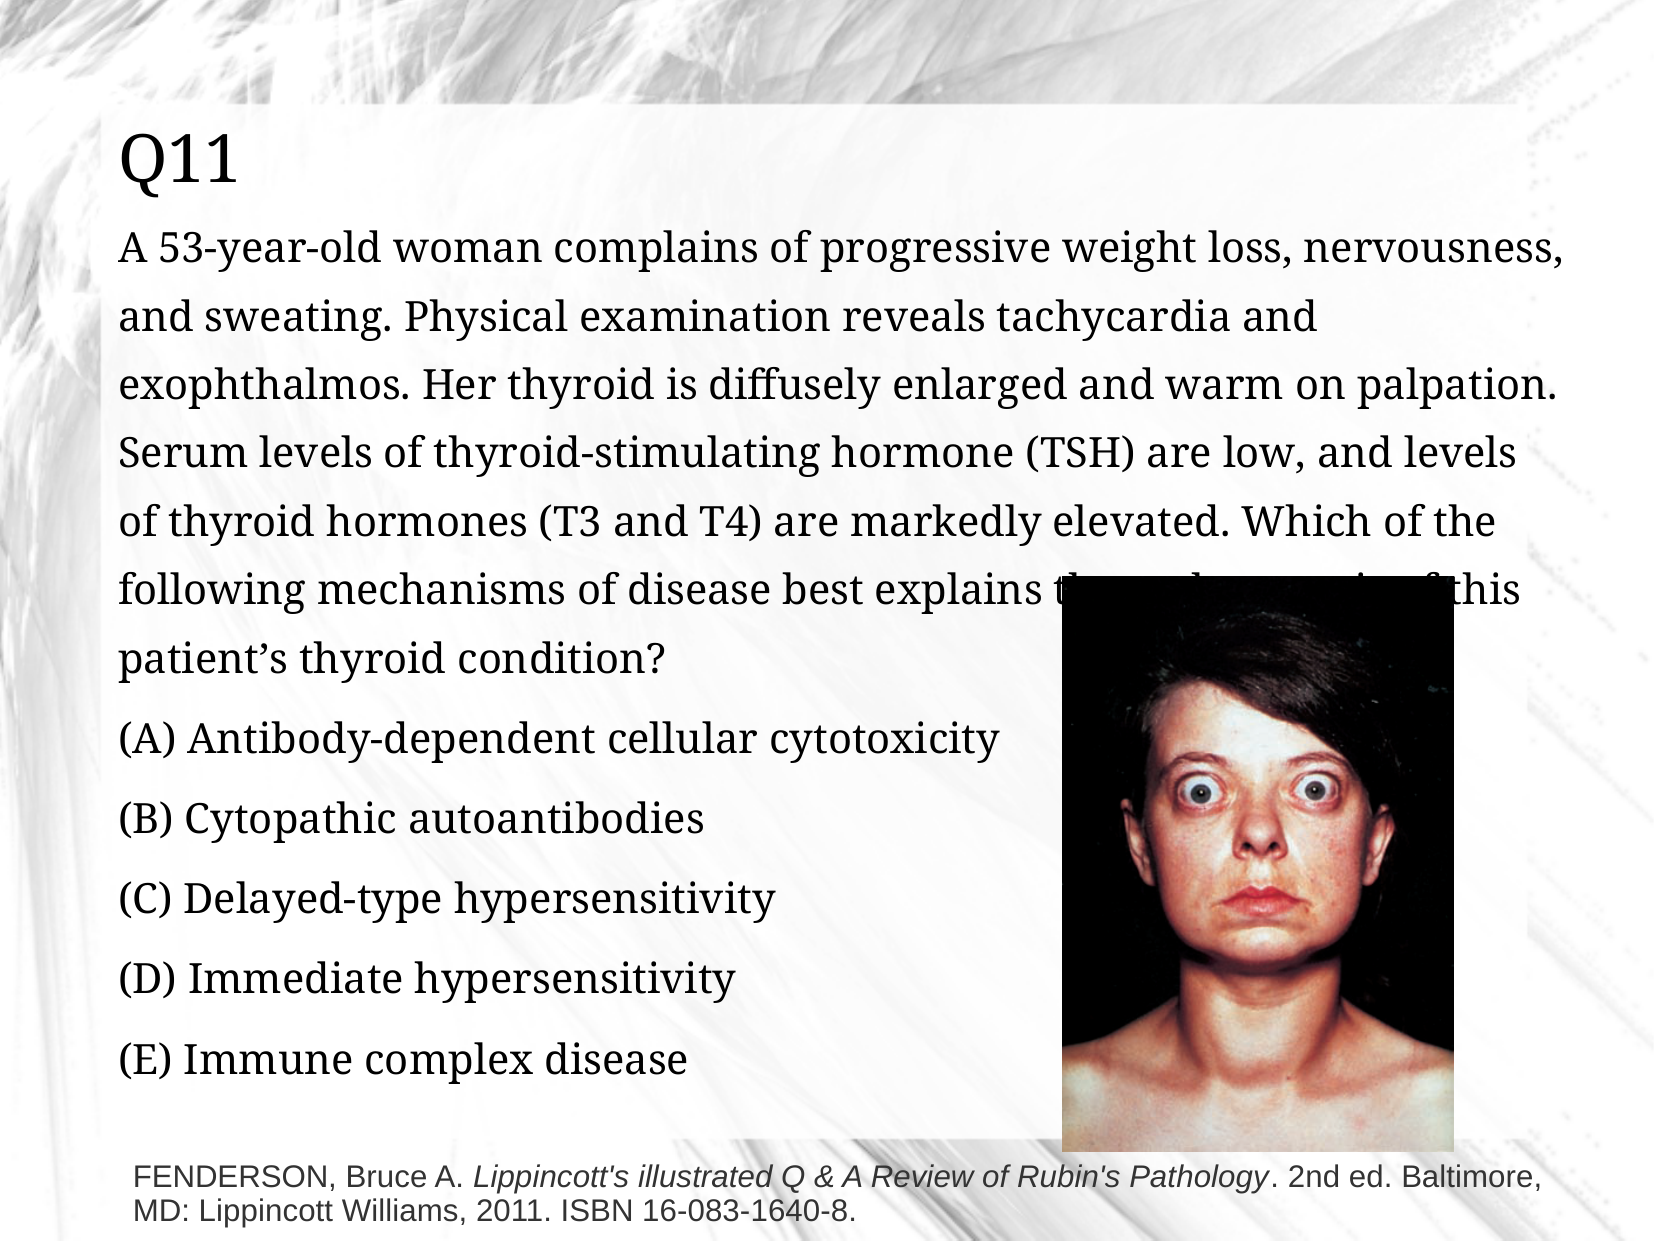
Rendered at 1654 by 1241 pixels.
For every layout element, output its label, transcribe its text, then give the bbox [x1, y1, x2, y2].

list A 53-year-old woman complains of progressive weight loss, nervousness, and sweating. Physical examination reveals tachycardia and exophthalmos. Her thyroid is diffusely enlarged and warm on palpation. Serum levels of thyroid-stimulating hormone (TSH) are low, and levels of thyroid hormones (T3 and T4) are markedly elevated. Which of the following mechanisms of disease best explains the pathogenesis of this patient’s thyroid condition? (A) Antibody-dependent cellular cytotoxicity (B) Cytopathic autoantibodies (C) Delayed-type hypersensitivity (D) Immediate hypersensitivity (E) Immune complex disease [118, 206, 1565, 1139]
text_box FENDERSON, Bruce A. Lippincott's illustrated Q & A Review of Rubin's Pathology. 2nd ed. Baltimore, MD: Lippincott Williams, 2011. ISBN 16-083-1640-8. [118, 1151, 1565, 1236]
picture [0, 0, 1654, 1241]
title Q11 [118, 107, 1506, 206]
